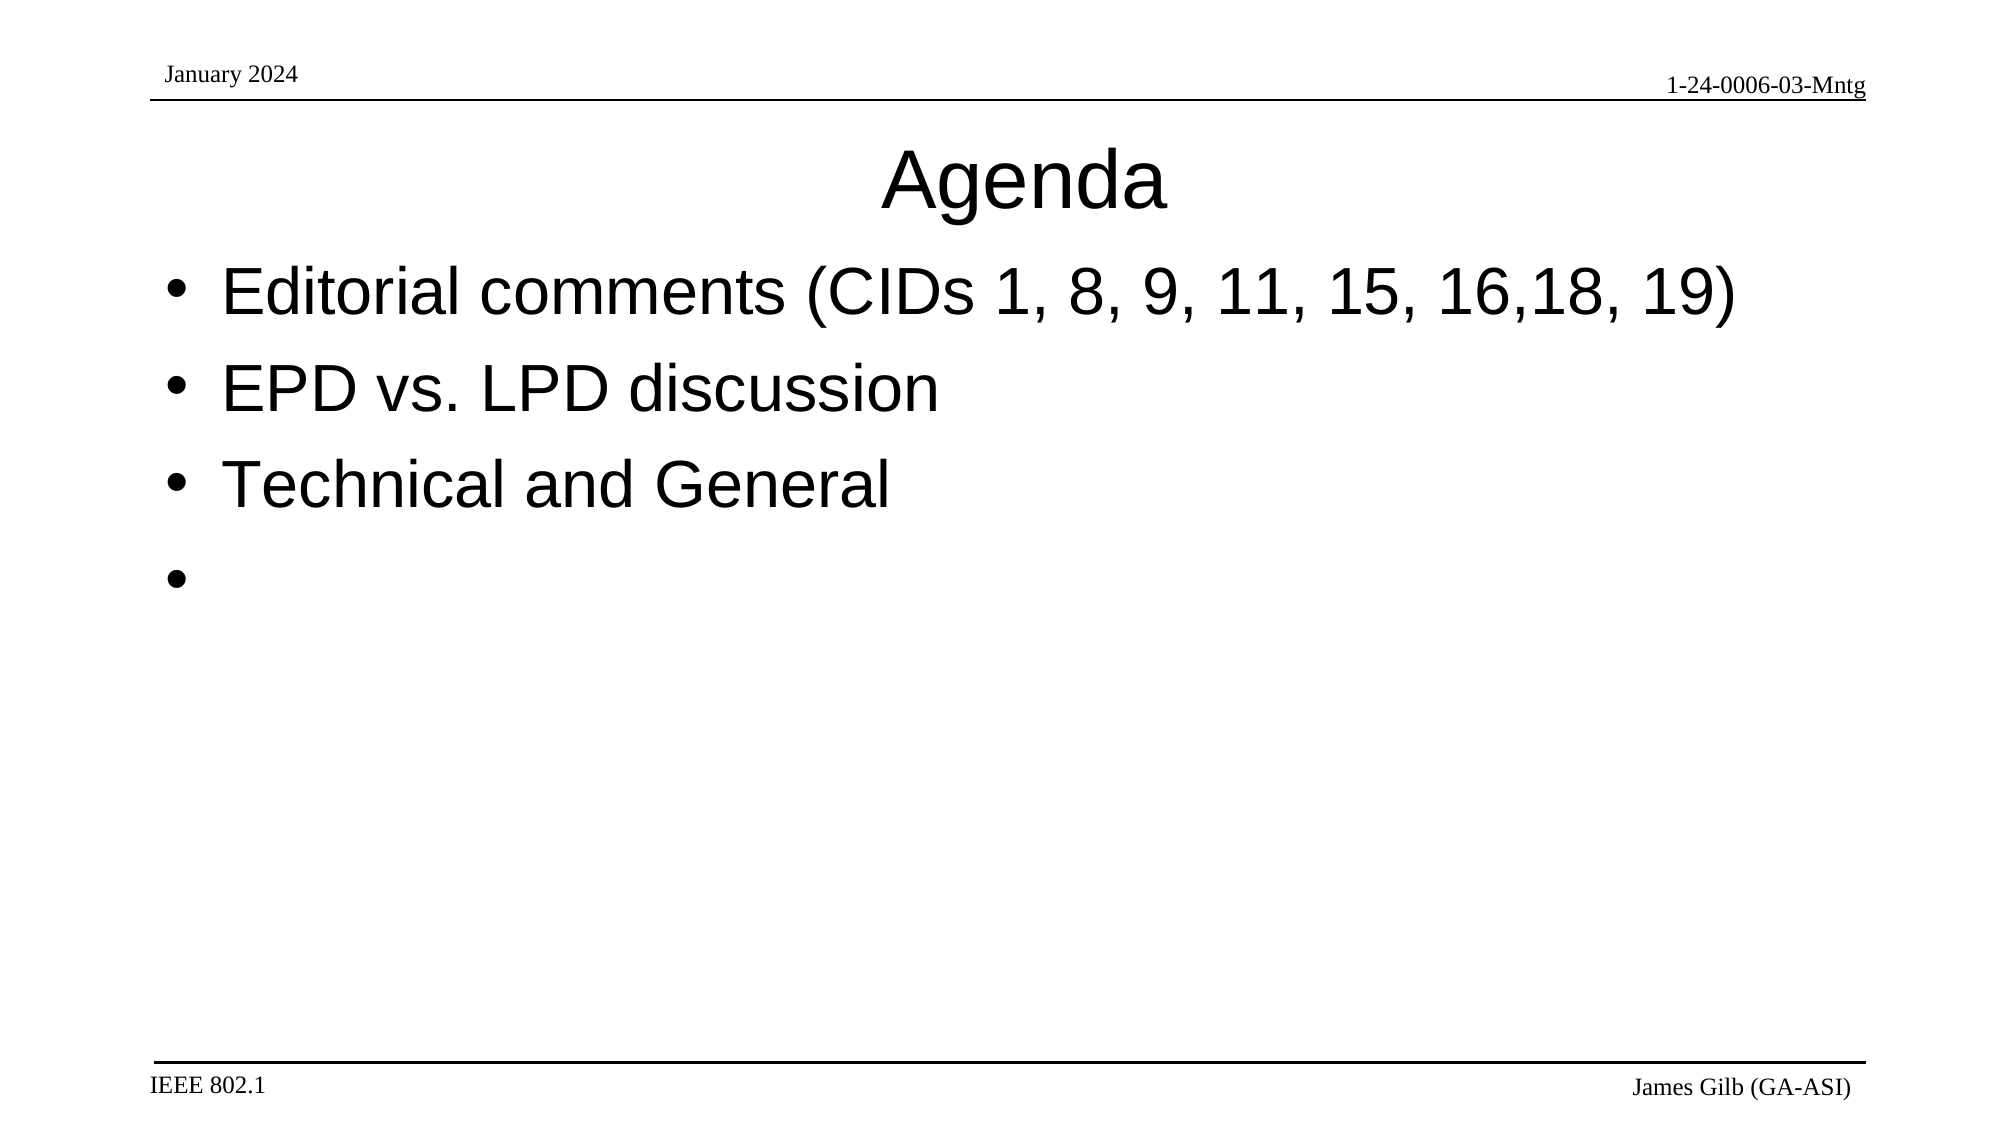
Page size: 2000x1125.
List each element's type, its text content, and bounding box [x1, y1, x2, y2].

title Agenda [149, 112, 1900, 238]
list Editorial comments (CIDs 1, 8, 9, 11, 15, 16,18, 19) EPD vs. LPD discussion Technical and General [149, 239, 1900, 1051]
